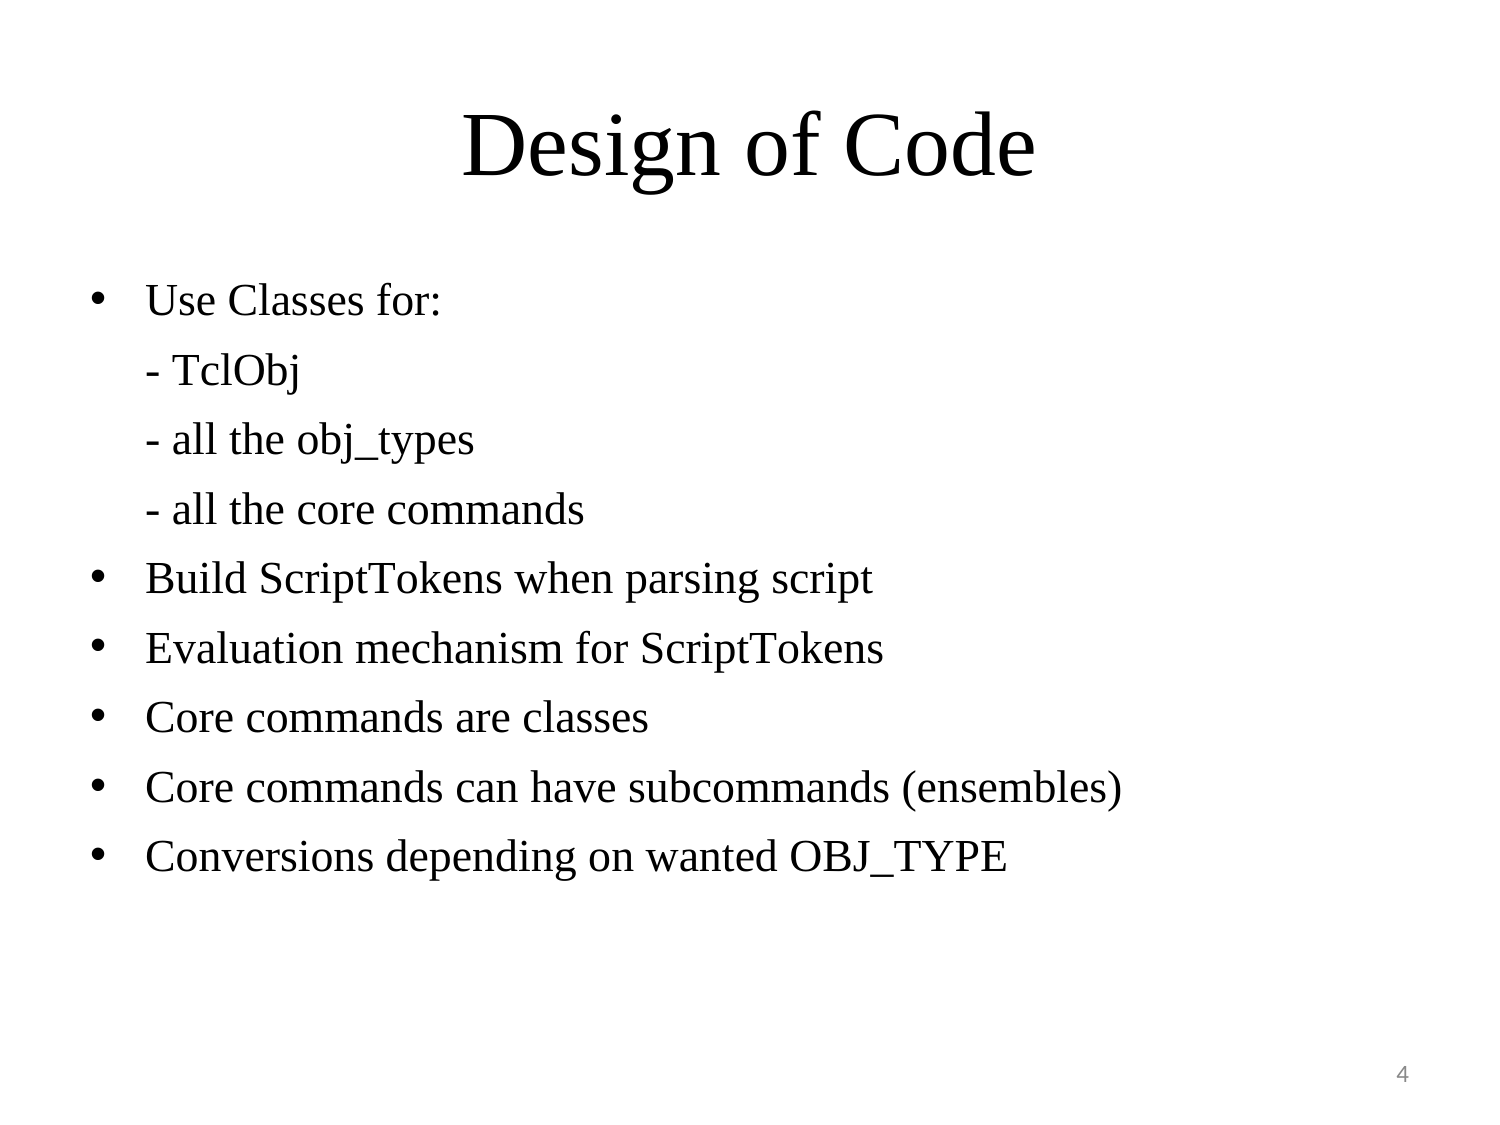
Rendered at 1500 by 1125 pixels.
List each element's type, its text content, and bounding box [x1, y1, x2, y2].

text_box Use Classes for: - TclObj - all the obj_types - all the core commands Build ScriptTokens when parsing script Evaluation mechanism for ScriptTokens Core commands are classes Core commands can have subcommands (ensembles) Conversions depending on wanted OBJ_TYPE [75, 262, 1426, 1005]
text_box Design of Code [75, 45, 1426, 233]
